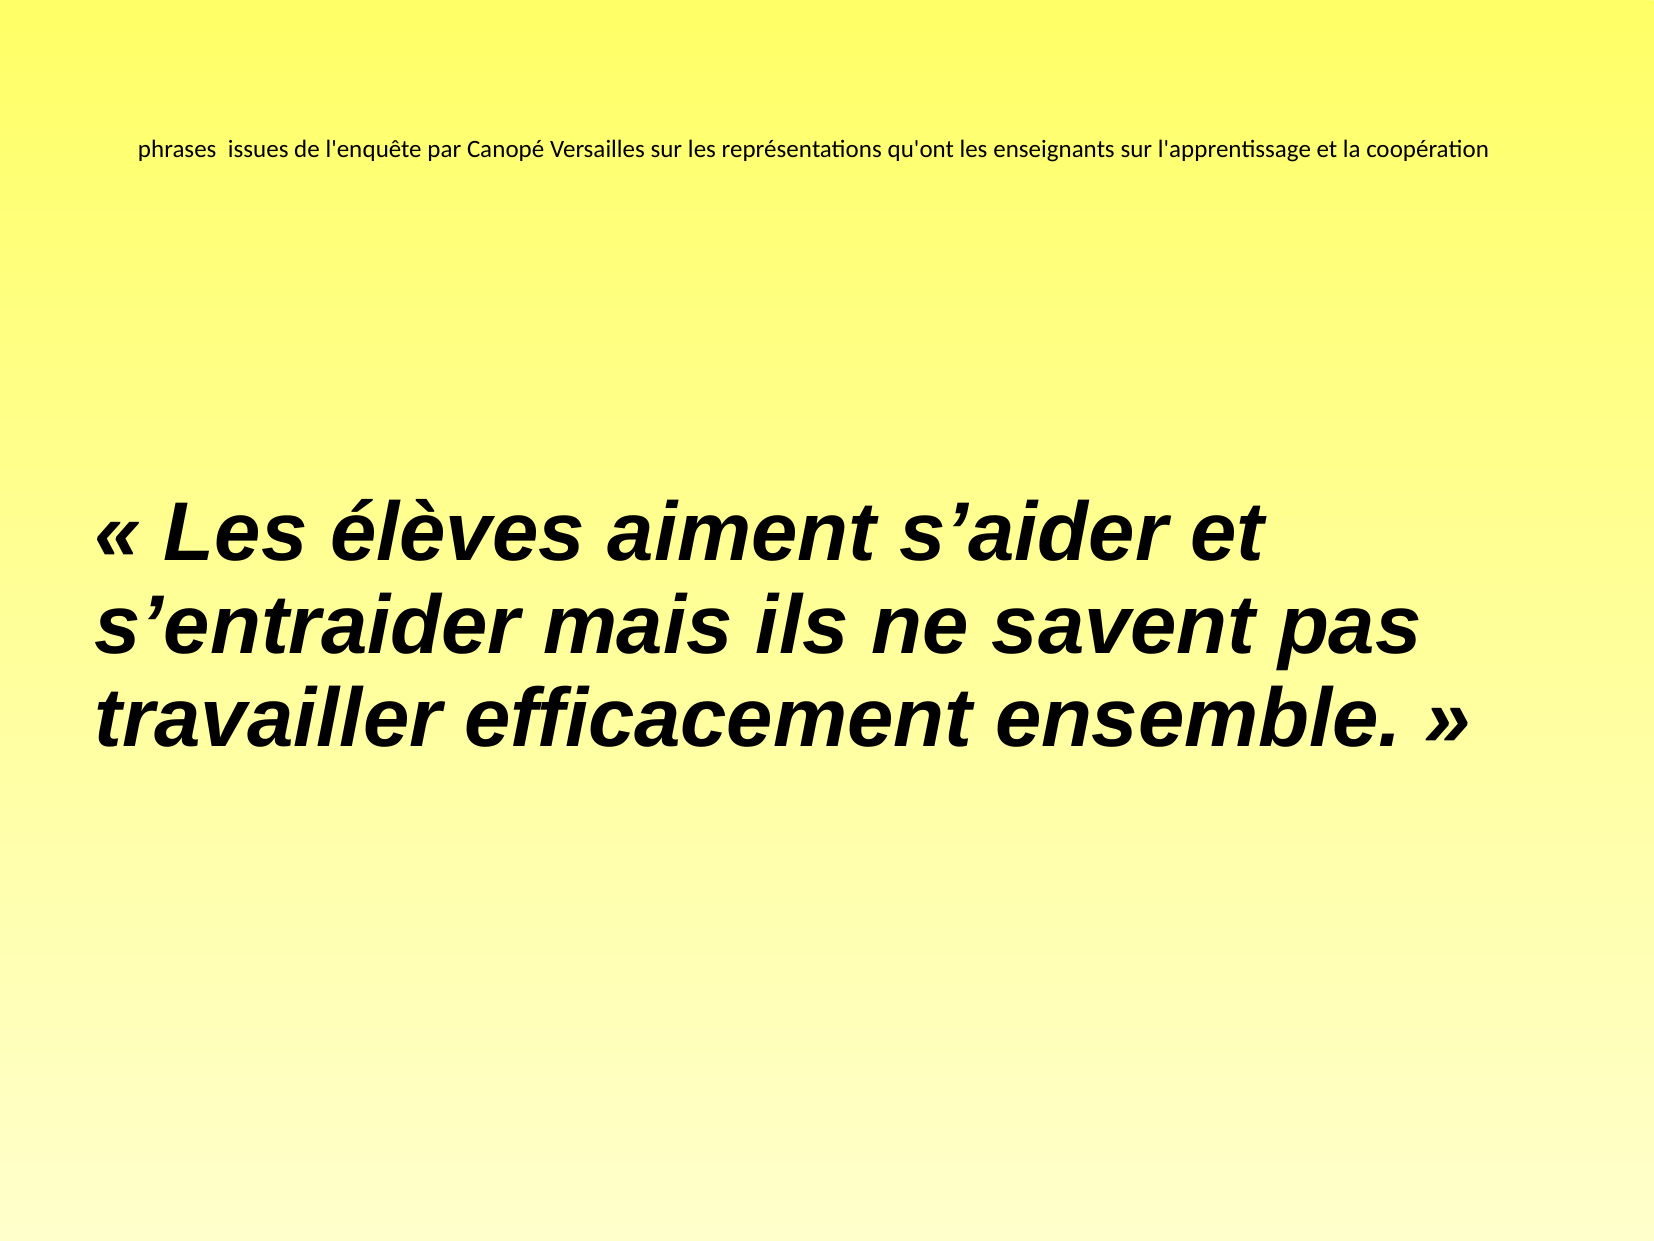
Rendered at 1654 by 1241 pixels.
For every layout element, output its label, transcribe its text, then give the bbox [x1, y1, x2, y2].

list « Les élèves aiment s’aider et s’entraider mais ils ne savent pas travailler efficacement ensemble. » [94, 485, 1583, 1205]
title phrases issues de l'enquête par Canopé Versailles sur les représentations qu'ont les enseignants sur l'apprentissage et la coopération [70, 47, 1559, 255]
